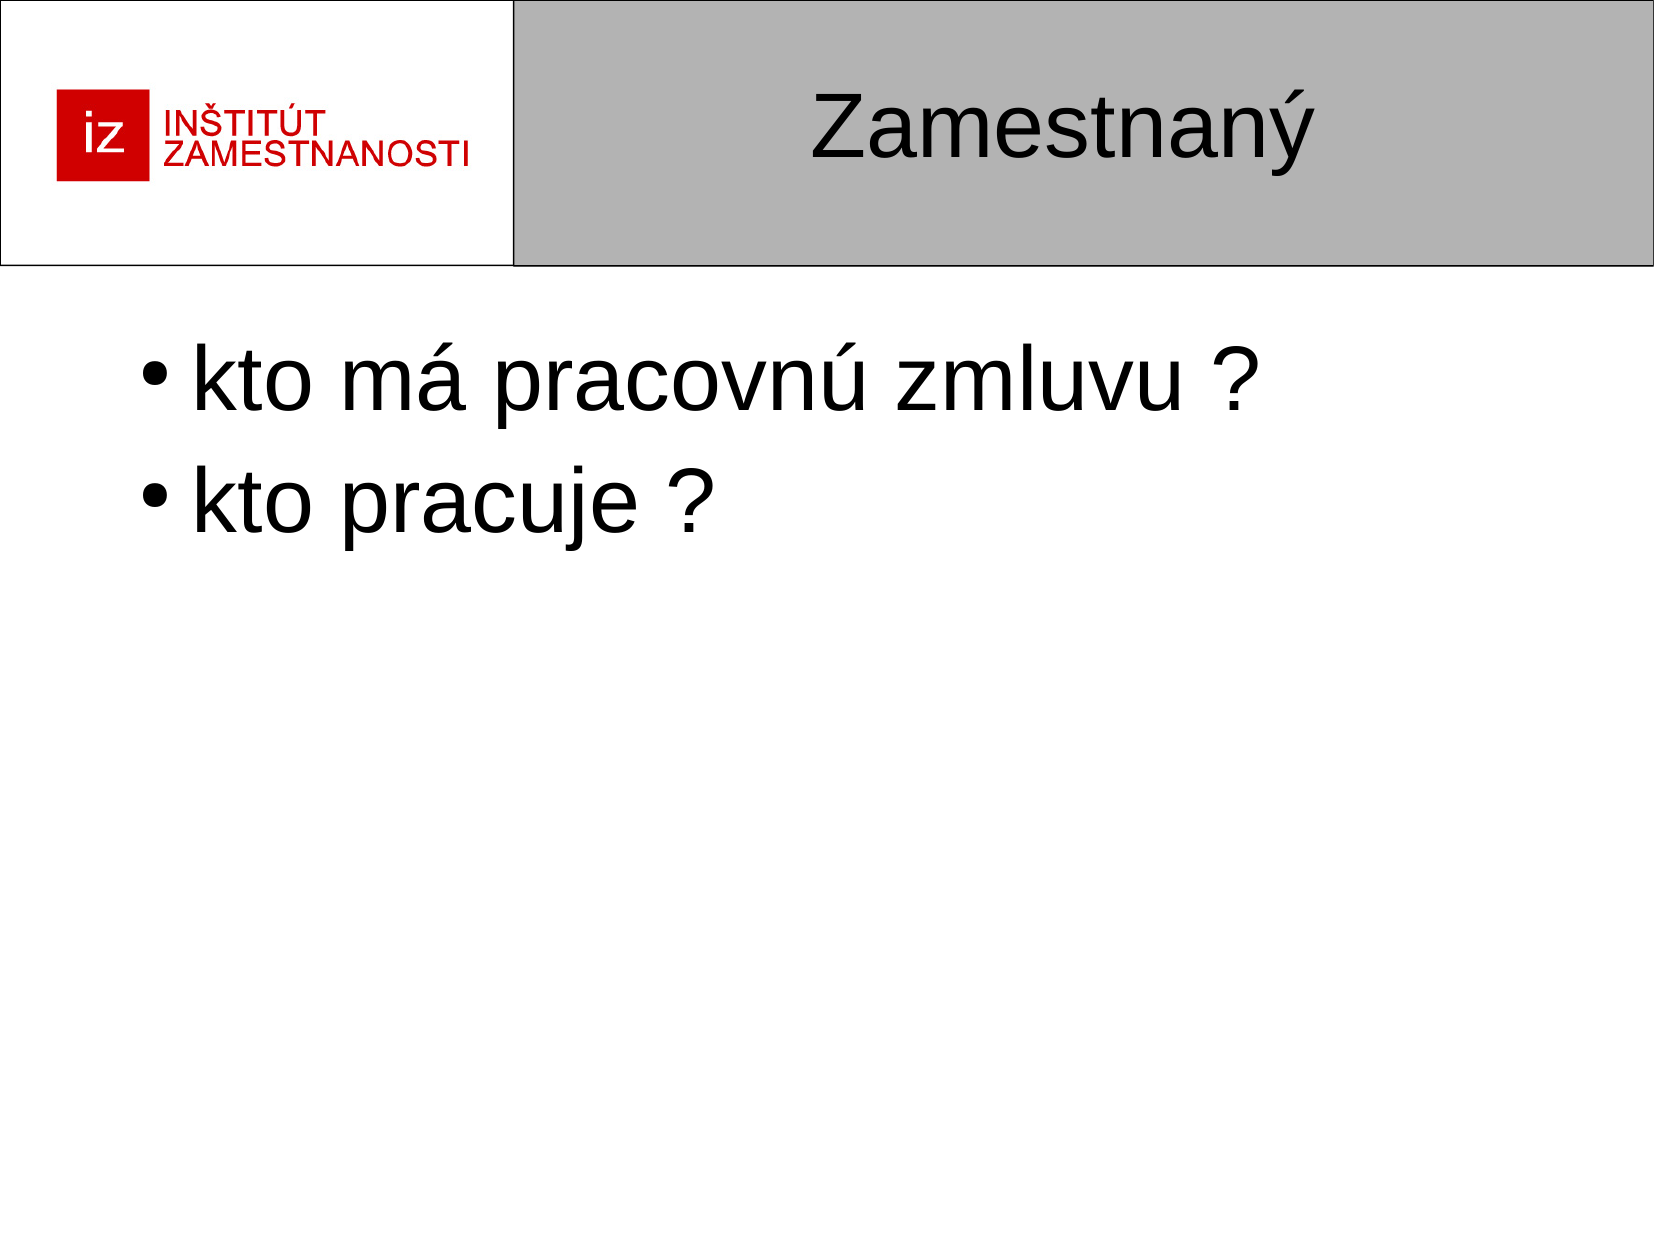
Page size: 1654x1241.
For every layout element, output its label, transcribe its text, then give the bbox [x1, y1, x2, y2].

picture [5, 8, 512, 257]
title Zamestnaný [561, 37, 1565, 229]
list kto má pracovnú zmluvu ? kto pracuje ? [121, 344, 1533, 1112]
